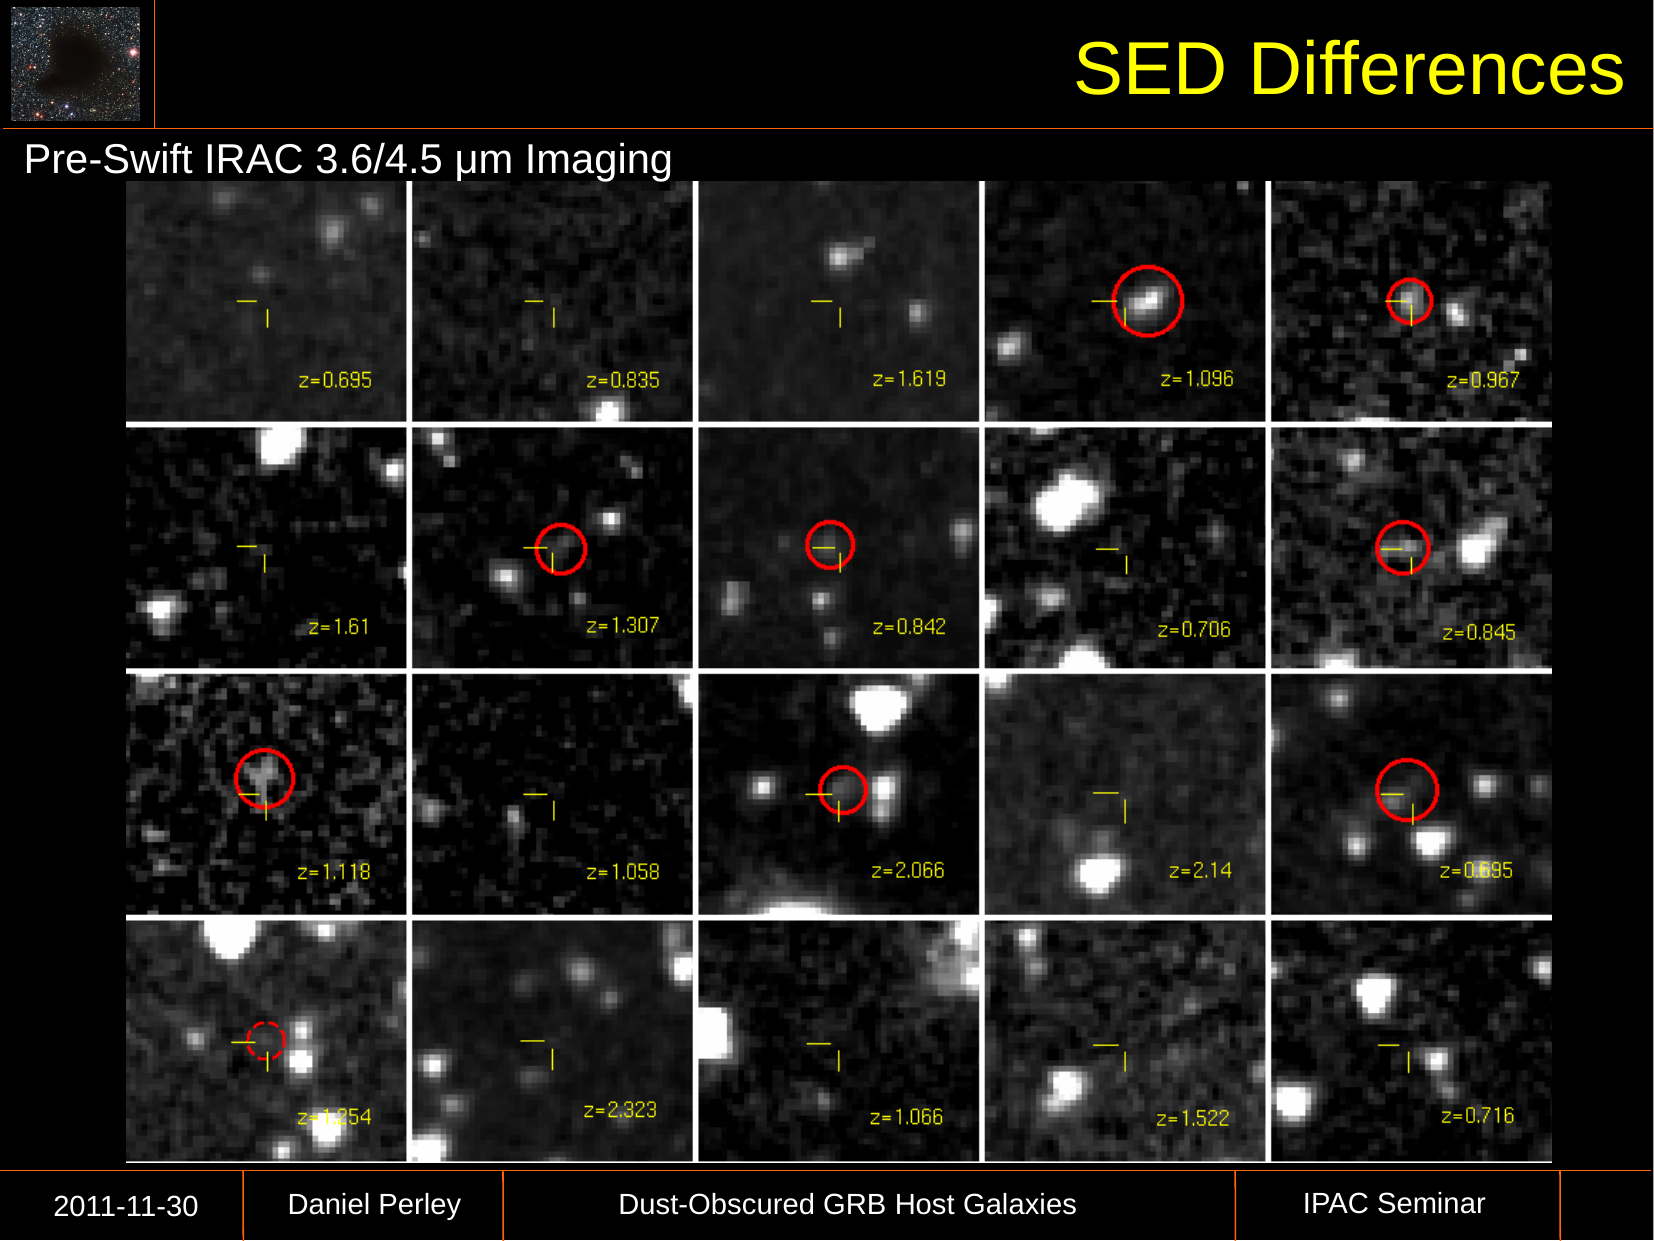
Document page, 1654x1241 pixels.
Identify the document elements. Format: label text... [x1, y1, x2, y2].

text_box Pre-Swift IRAC 3.6/4.5 μm Imaging [23, 117, 1222, 202]
picture [11, 7, 140, 121]
title SED Differences [415, 25, 1627, 112]
picture [126, 181, 1552, 1163]
